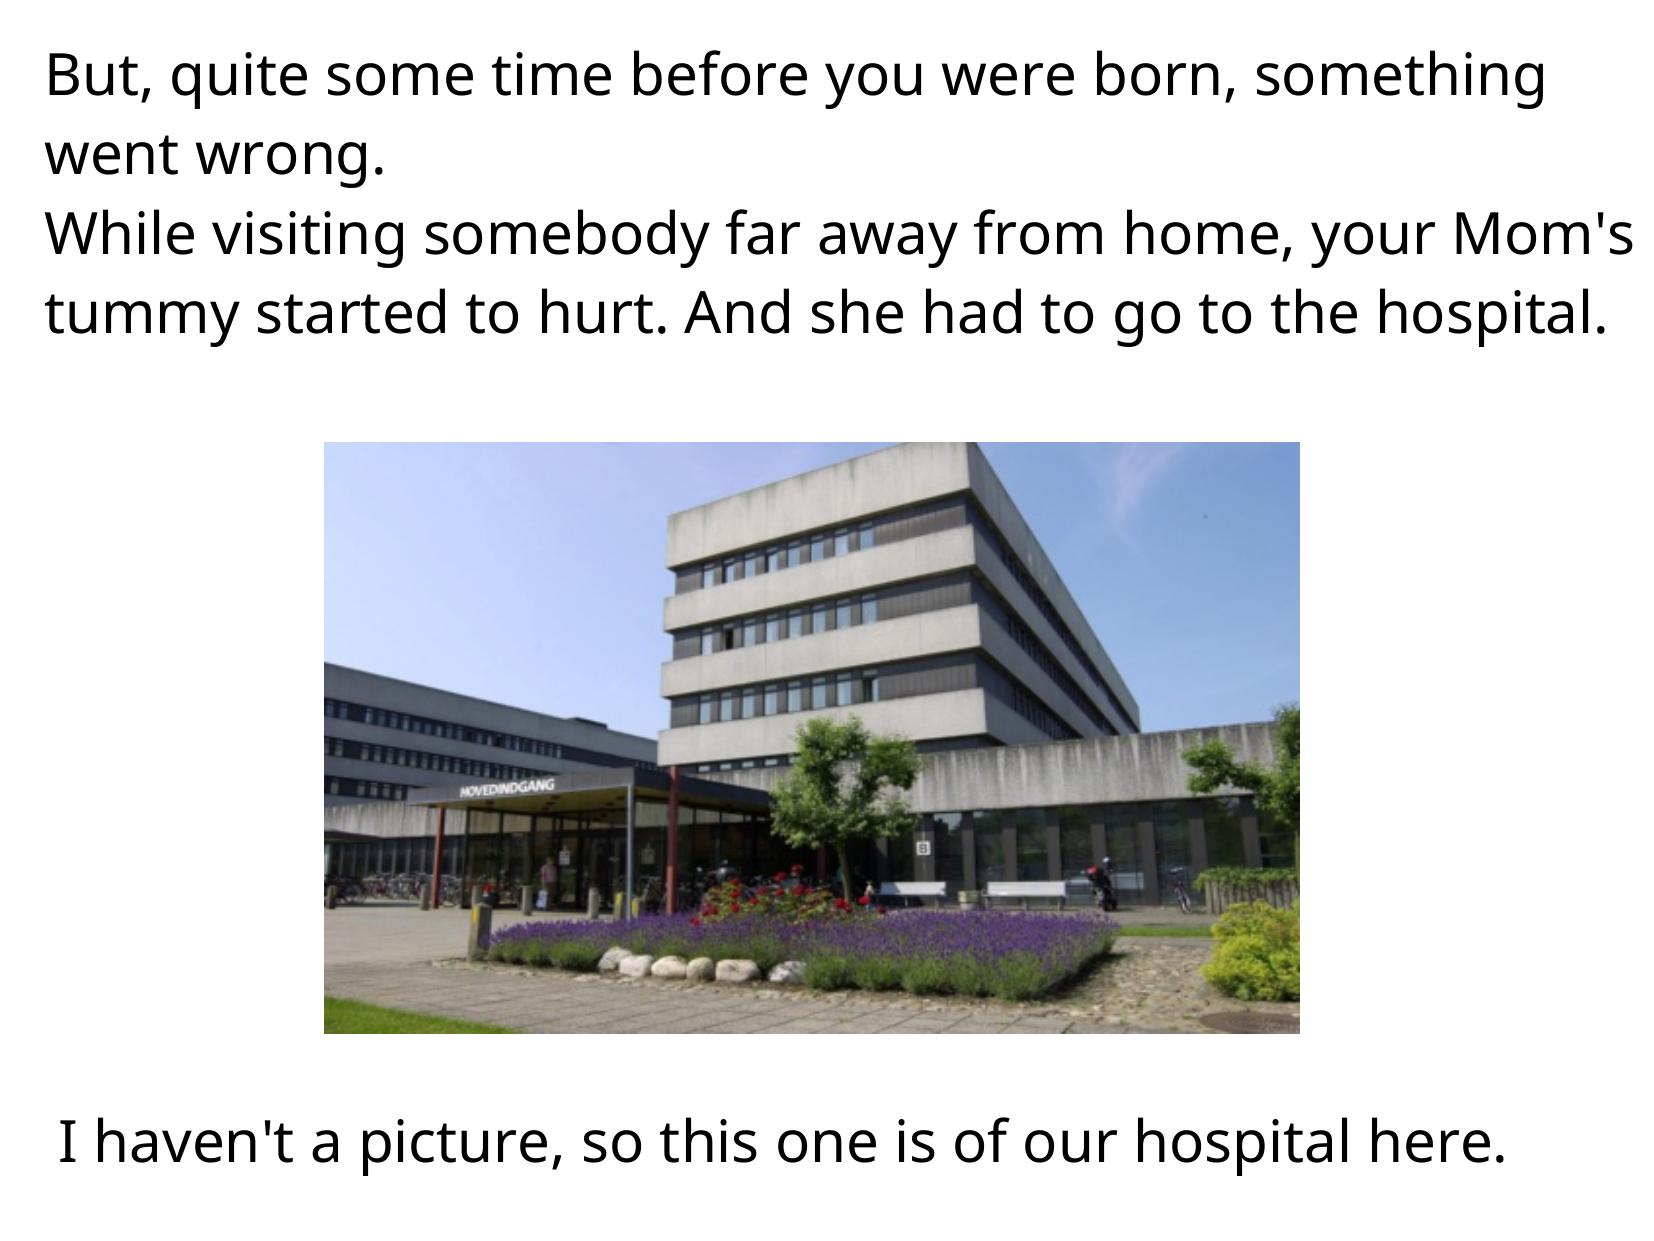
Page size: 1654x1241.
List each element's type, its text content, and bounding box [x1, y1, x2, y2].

text_box But, quite some time before you were born, something went wrong. While visiting somebody far away from home, your Mom's tummy started to hurt. And she had to go to the hospital. [29, 26, 1619, 384]
picture [324, 442, 1300, 1034]
text_box I haven't a picture, so this one is of our hospital here. [44, 1092, 1506, 1194]
